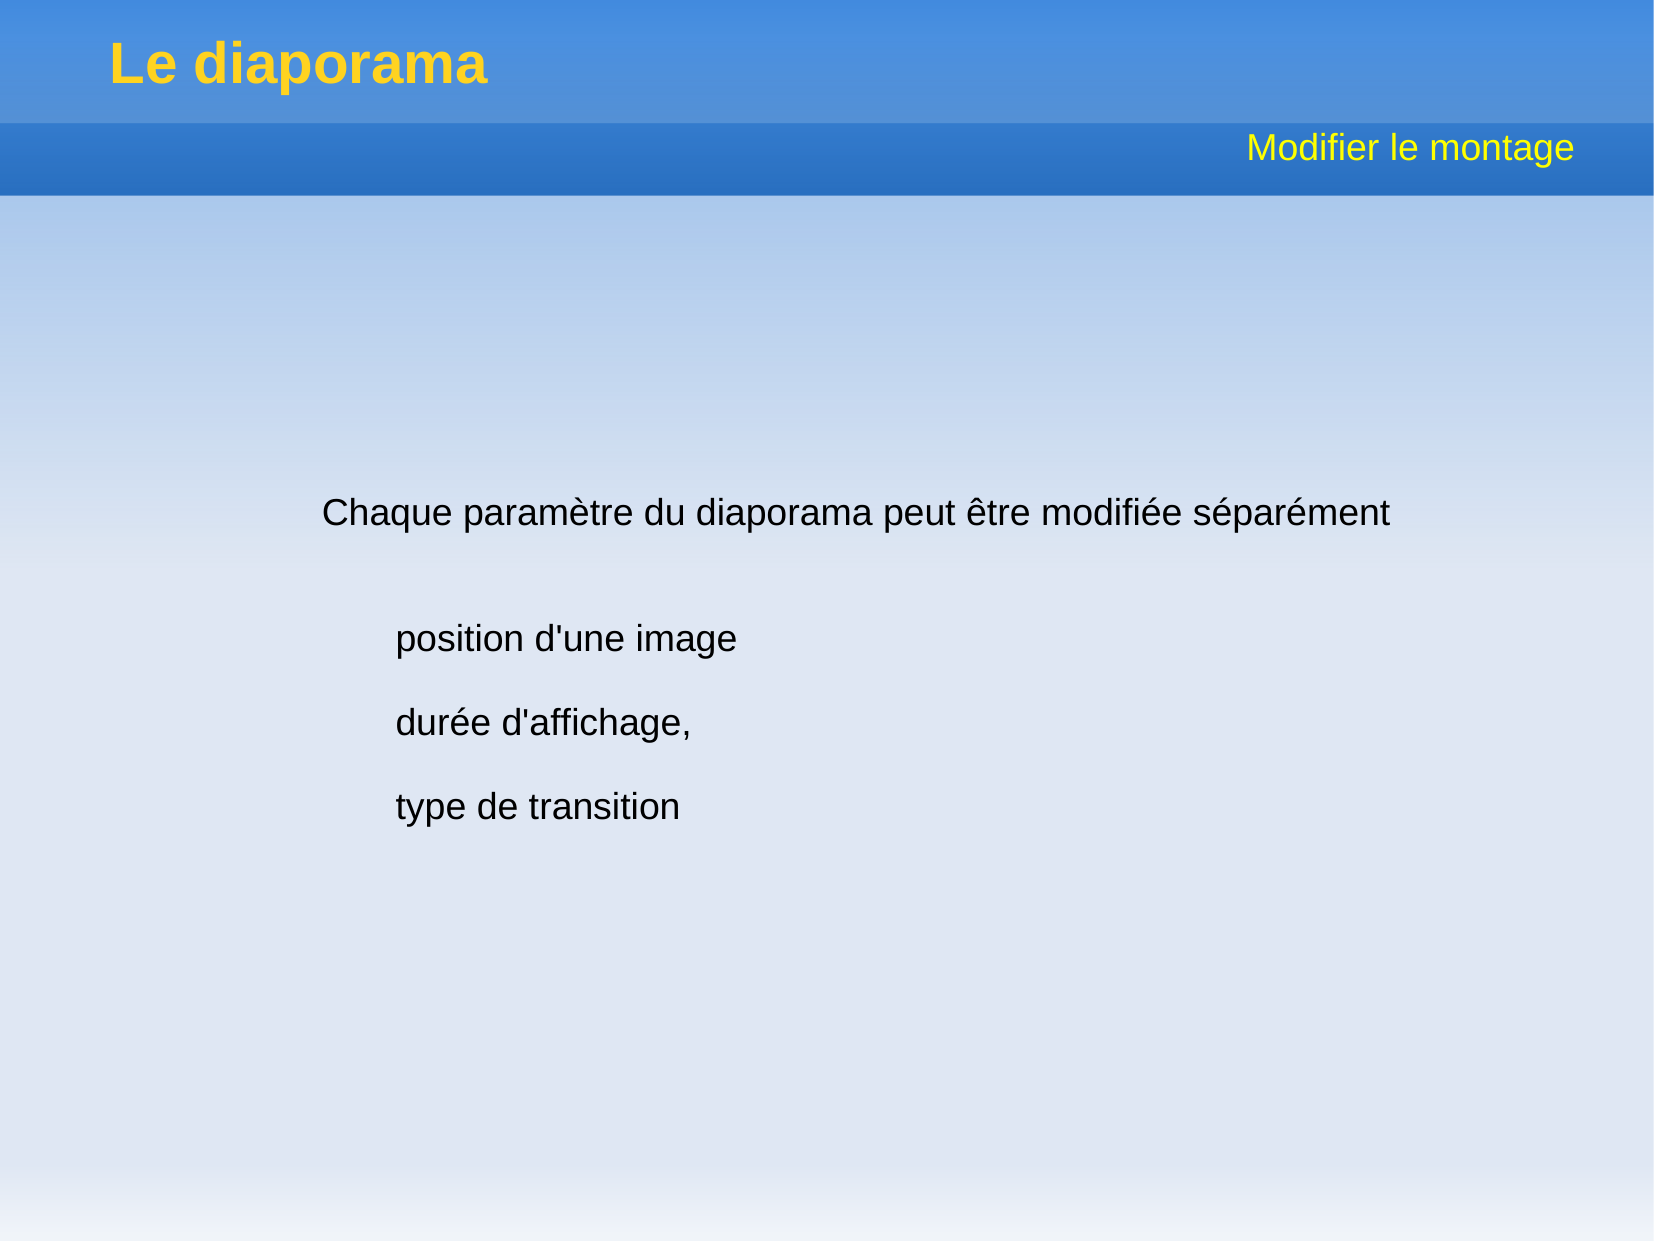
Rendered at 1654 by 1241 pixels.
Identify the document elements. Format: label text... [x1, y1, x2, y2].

title [0, 206, 1654, 1241]
text_box Le diaporama [5, 17, 609, 107]
text_box Chaque paramètre du diaporama peut être modifiée séparément position d'une image durée d'affichage, type de transition [307, 484, 1406, 920]
text_box Modifier le montage [1210, 77, 1654, 176]
picture [0, 0, 1654, 206]
